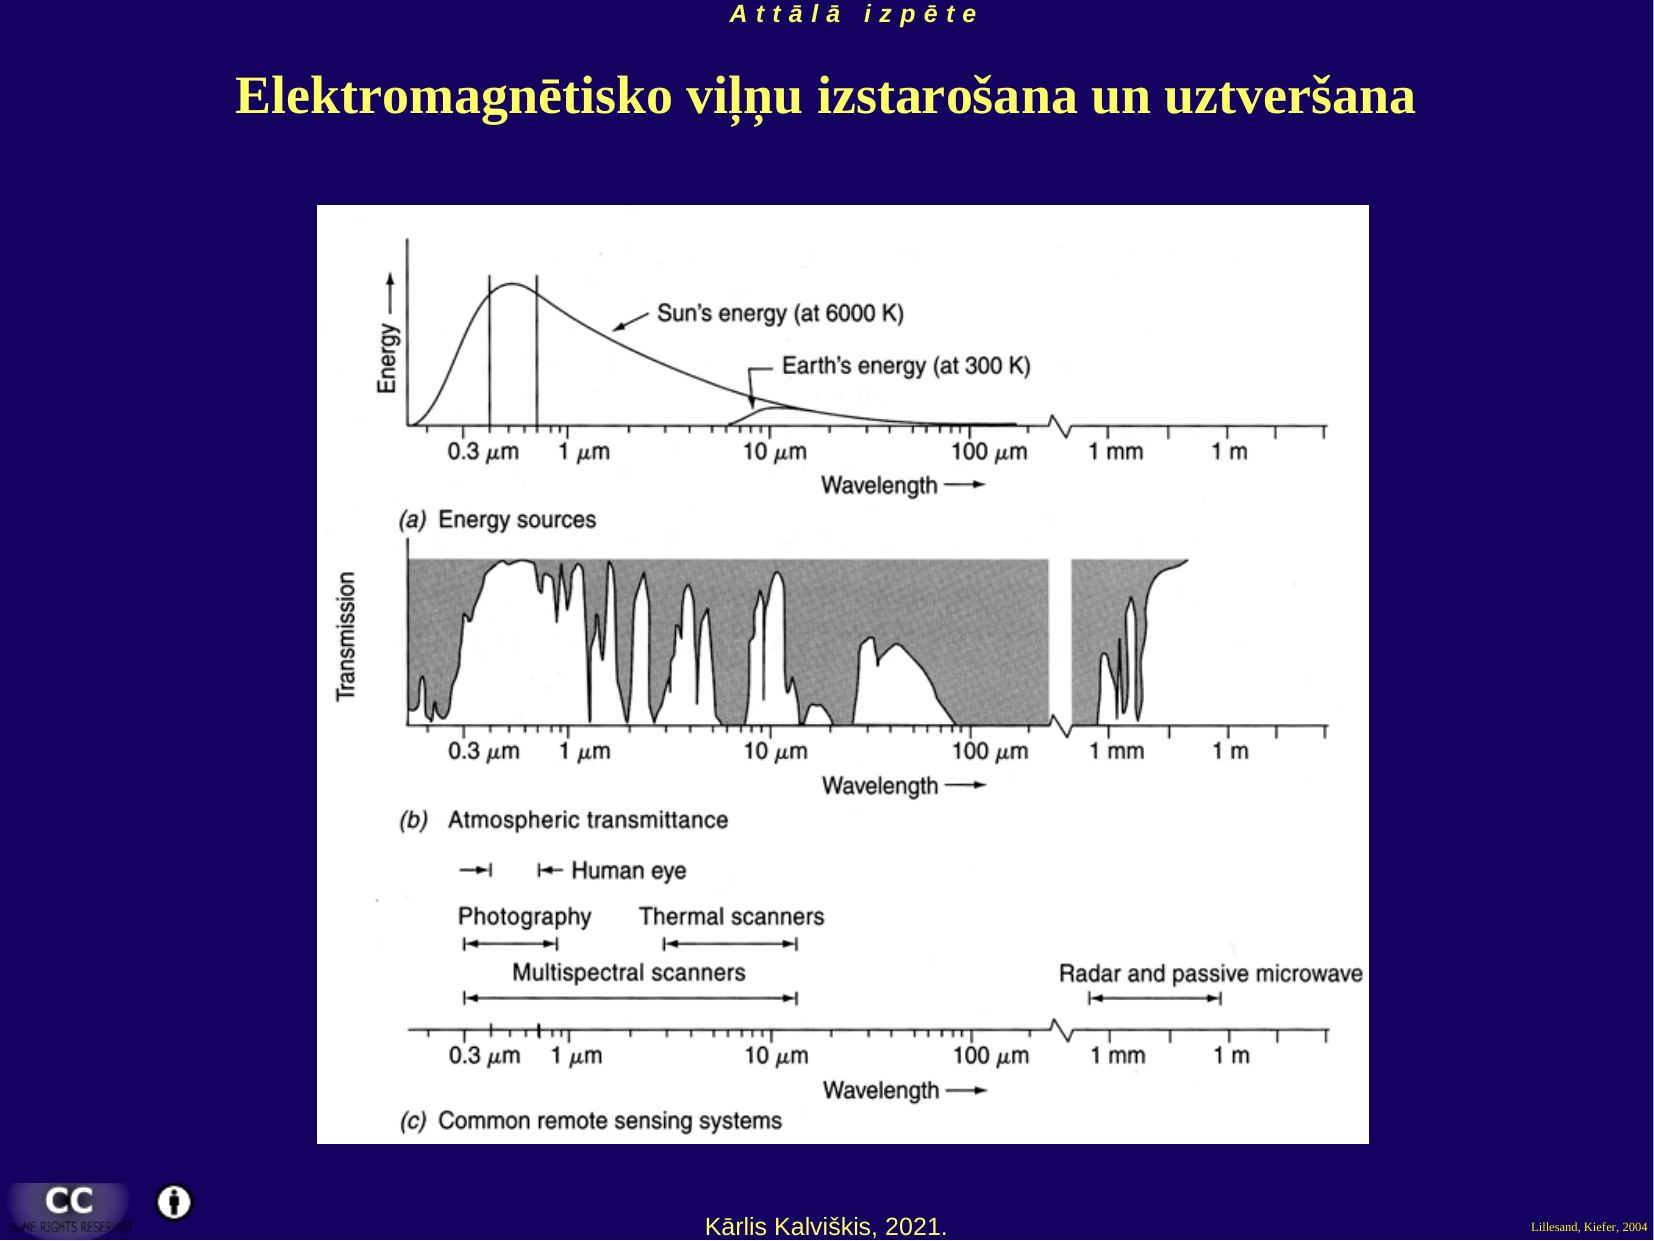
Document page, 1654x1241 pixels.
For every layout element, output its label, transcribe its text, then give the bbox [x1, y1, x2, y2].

title Elektromagnētisko viļņu izstarošana un uztveršana [120, 65, 1533, 334]
picture [0, 1183, 141, 1241]
picture [155, 1183, 194, 1222]
text_box Lillesand, Kiefer, 2004 [1521, 1214, 1654, 1241]
picture [317, 205, 1369, 1144]
